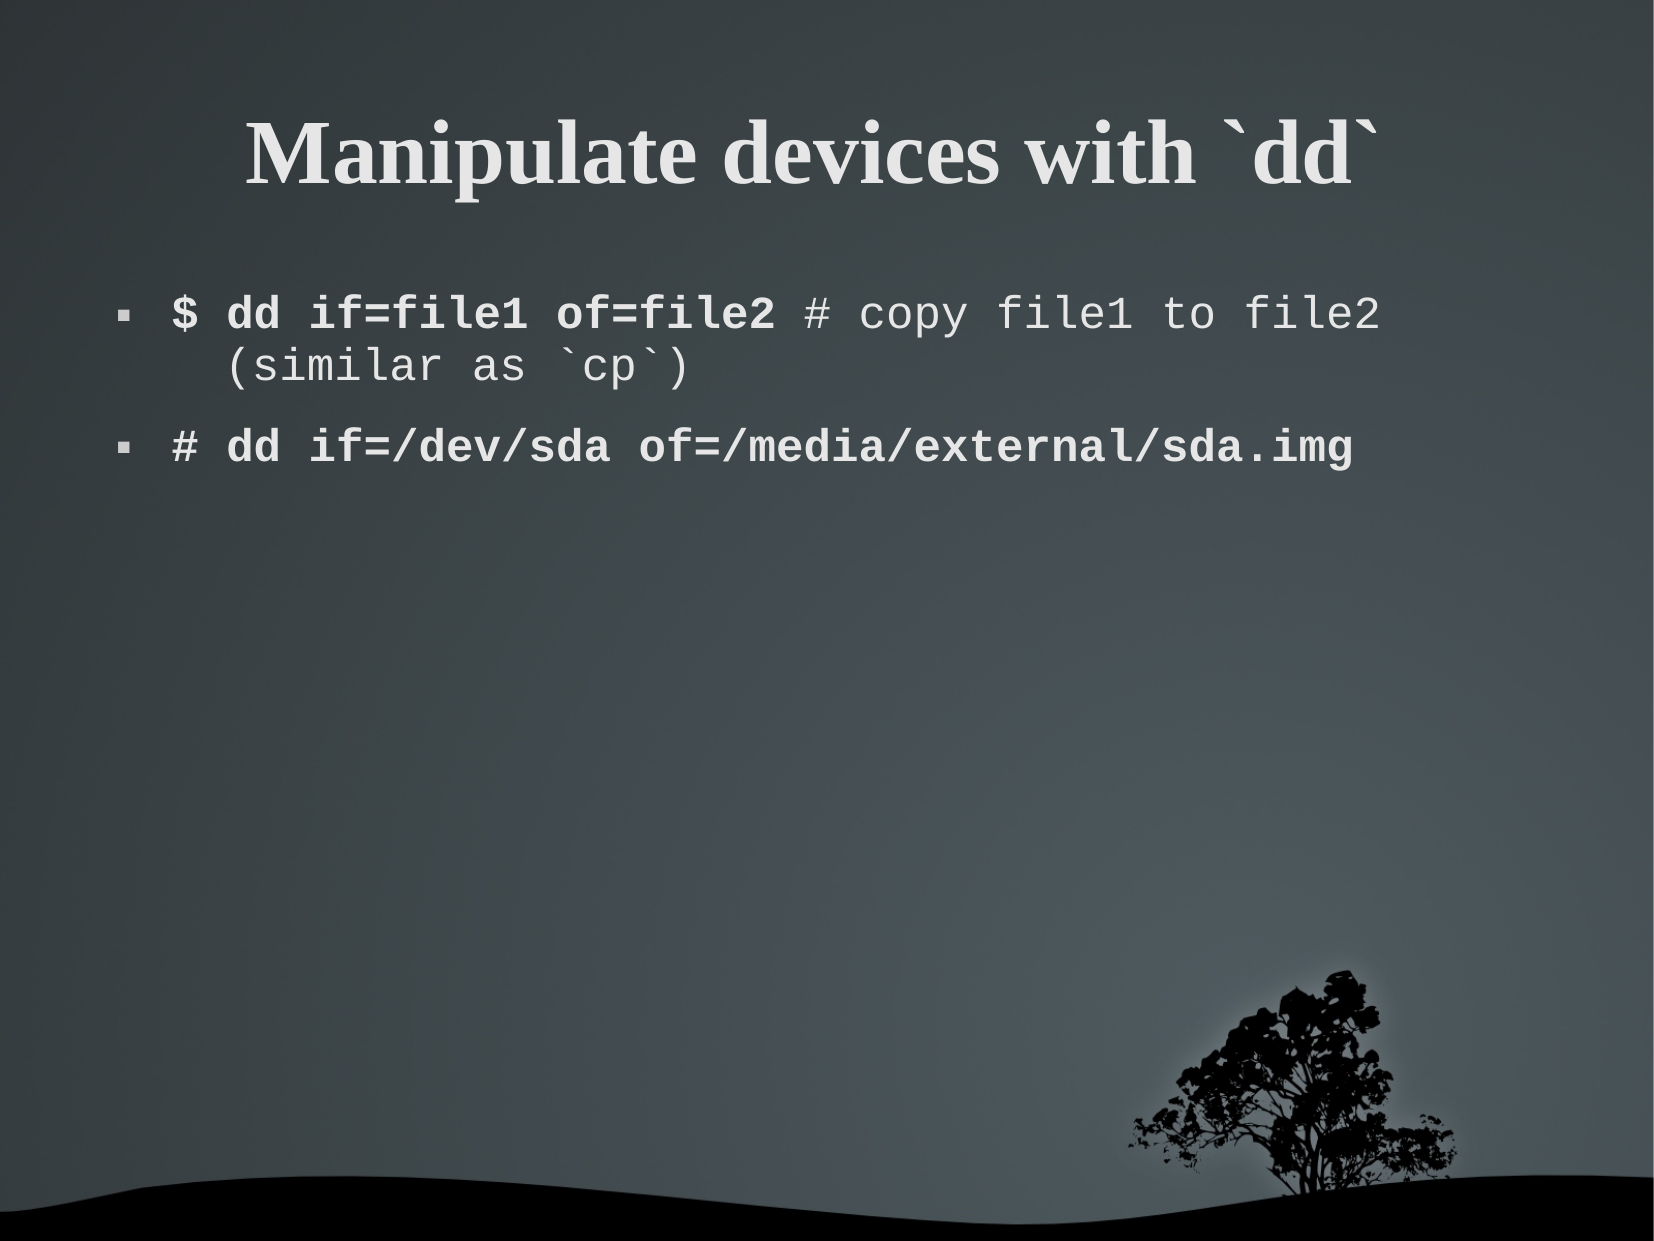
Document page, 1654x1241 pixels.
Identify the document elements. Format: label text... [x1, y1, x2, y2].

picture [0, 0, 1654, 1241]
title Manipulate devices with `dd` [82, 33, 1571, 273]
list $ dd if=file1 of=file2 # copy file1 to file2 (similar as `cp`) # dd if=/dev/sda of=/media/external/sda.img [82, 290, 1571, 1109]
